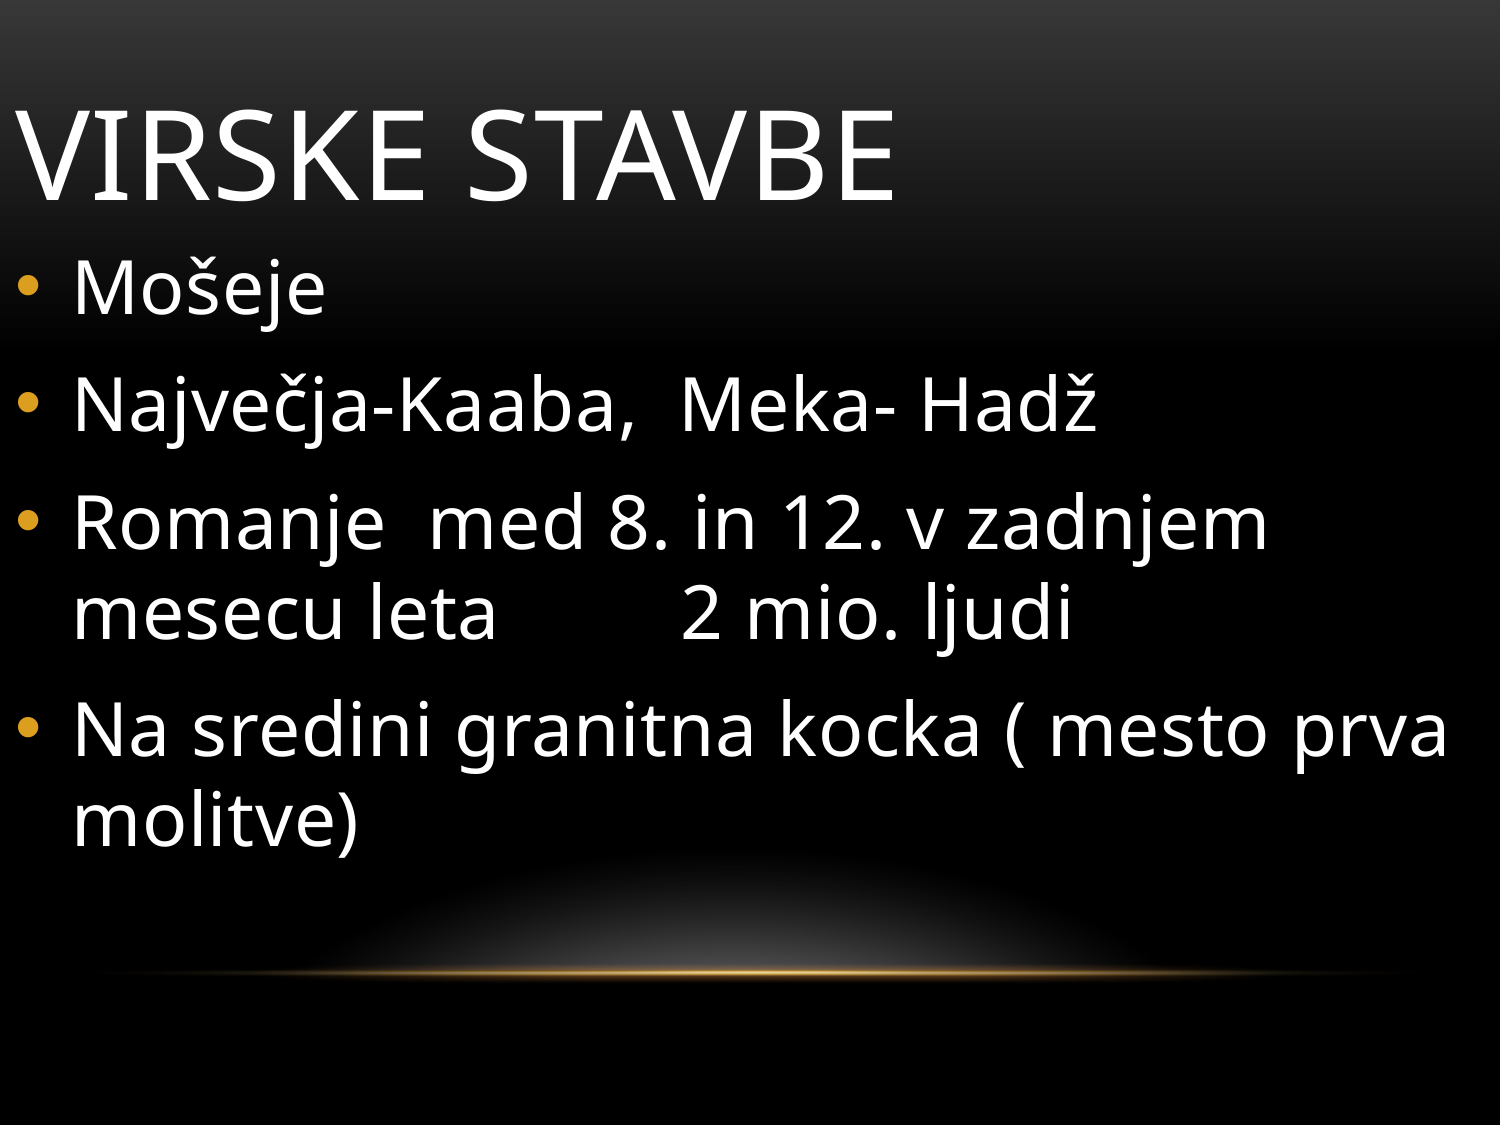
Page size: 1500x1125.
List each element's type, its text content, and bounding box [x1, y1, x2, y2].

title VIRSKE STAVBE [0, 0, 1500, 231]
list Mošeje Največja-Kaaba, Meka- Hadž Romanje med 8. in 12. v zadnjem mesecu leta 2 mio. ljudi Na sredini granitna kocka ( mesto prva molitve) [0, 231, 1500, 1125]
